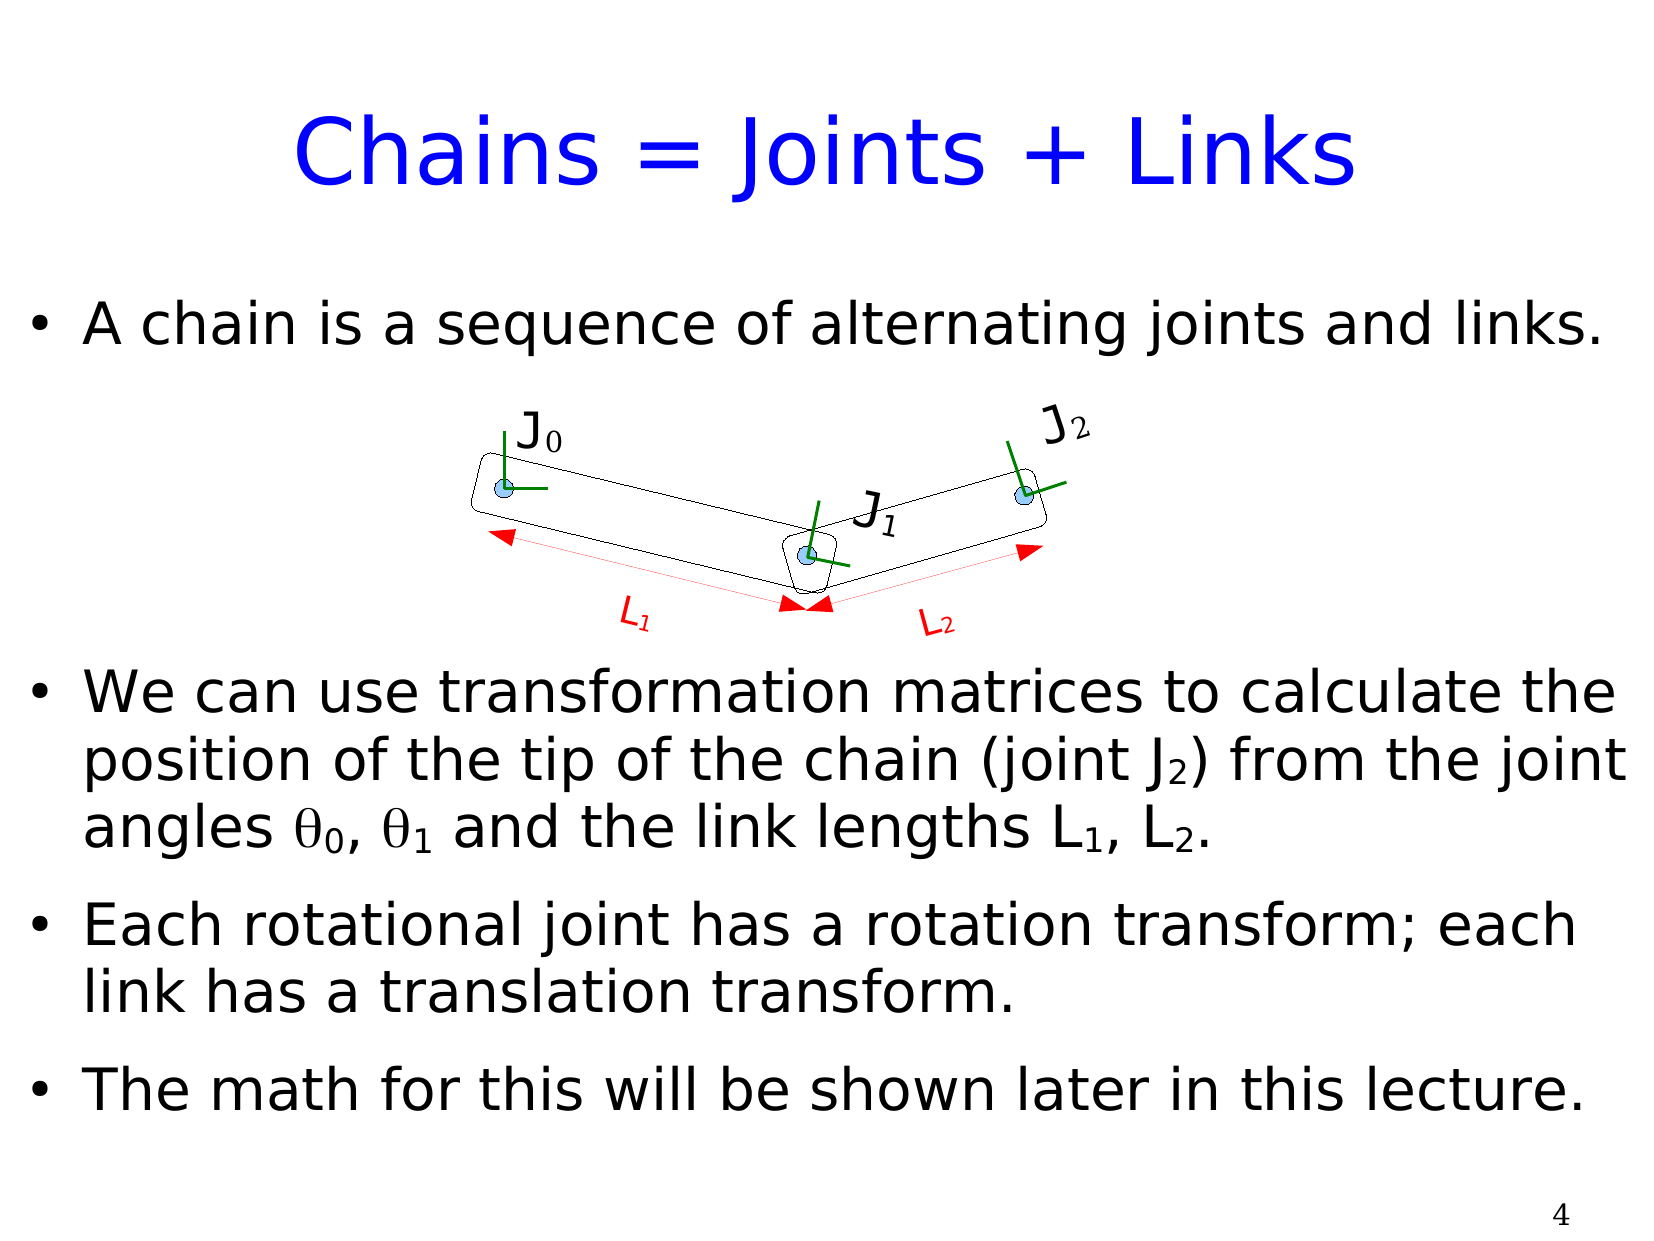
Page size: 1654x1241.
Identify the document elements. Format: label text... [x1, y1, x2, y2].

list A chain is a sequence of alternating joints and links. We can use transformation matrices to calculate the position of the tip of the chain (joint J2) from the joint angles q0, q1 and the link lengths L1, L2. Each rotational joint has a rotation transform; each link has a translation transform. The math for this will be shown later in this lecture. [11, 290, 1636, 1176]
title Chains = Joints + Links [82, 49, 1571, 257]
text_box [1014, 486, 1034, 505]
text_box [494, 478, 514, 498]
text_box [797, 545, 817, 565]
